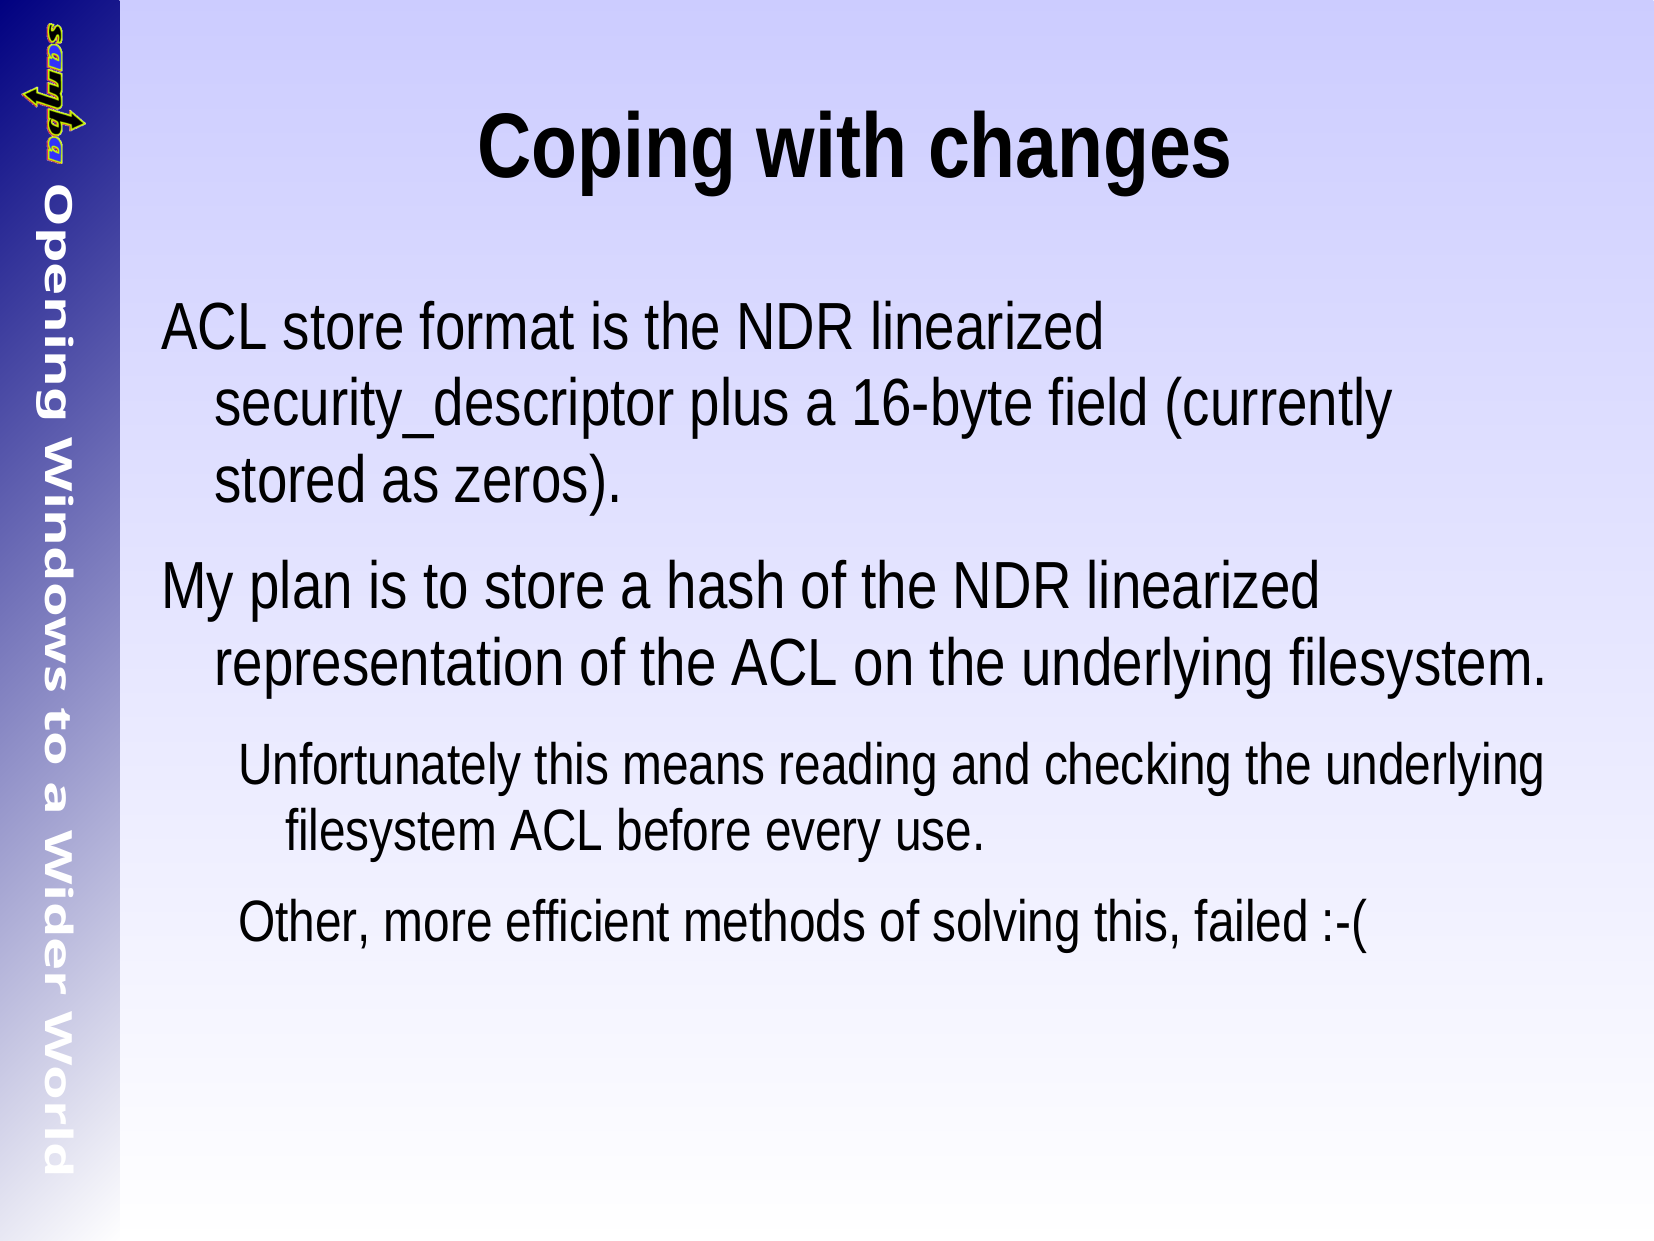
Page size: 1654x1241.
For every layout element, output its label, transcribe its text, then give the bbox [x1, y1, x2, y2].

picture [22, 24, 86, 164]
list ACL store format is the NDR linearized security_descriptor plus a 16-byte field (currently stored as zeros). My plan is to store a hash of the NDR linearized representation of the ACL on the underlying filesystem. Unfortunately this means reading and checking the underlying filesystem ACL before every use. Other, more efficient methods of solving this, failed :-( [143, 286, 1556, 1175]
title Coping with changes [149, 40, 1562, 248]
